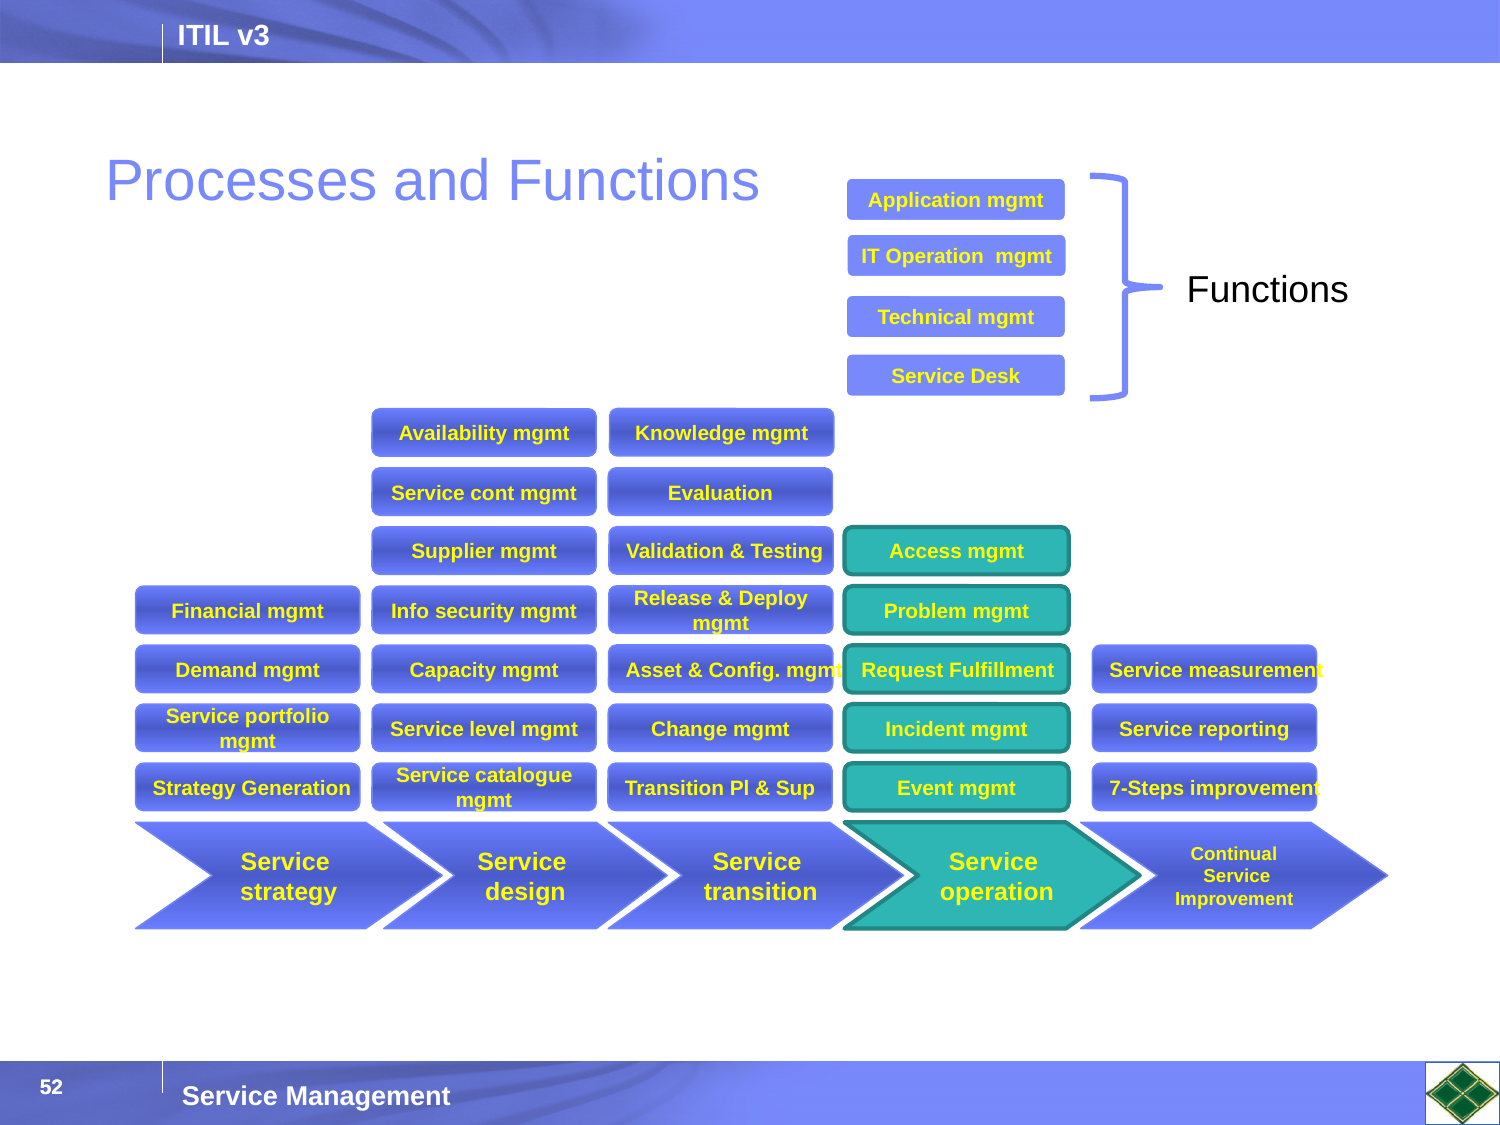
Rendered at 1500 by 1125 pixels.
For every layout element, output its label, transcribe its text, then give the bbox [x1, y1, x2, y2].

text_box Incident mgmt [844, 704, 1069, 752]
text_box Access mgmt [844, 526, 1069, 575]
text_box Problem mgmt [844, 586, 1069, 634]
text_box Technical mgmt [843, 292, 1068, 341]
text_box Service reporting [1092, 704, 1317, 752]
text_box Service design [383, 822, 668, 929]
text_box Change mgmt [608, 704, 833, 752]
picture [0, 0, 1500, 63]
text_box Knowledge mgmt [609, 408, 834, 456]
text_box Service level mgmt [371, 704, 597, 752]
text_box <číslo> [25, 1066, 191, 1119]
picture [1426, 1063, 1499, 1124]
text_box Service strategy [135, 822, 443, 929]
text_box Capacity mgmt [371, 645, 597, 693]
text_box Service measurement [1092, 645, 1317, 693]
text_box Demand mgmt [135, 645, 360, 693]
text_box Availability mgmt [371, 408, 597, 457]
text_box Service cont mgmt [371, 467, 597, 516]
text_box Continual Service Improvement [1080, 822, 1388, 929]
picture [0, 1061, 1500, 1125]
text_box 7-Steps improvement [1092, 763, 1317, 811]
text_box Processes and Functions [90, 121, 1443, 221]
text_box Evaluation [608, 467, 833, 516]
text_box Service operation [844, 822, 1140, 929]
text_box IT Operation mgmt [844, 231, 1069, 280]
text_box Service transition [608, 822, 904, 929]
text_box Validation & Testing [608, 526, 834, 575]
text_box Request Fulfillment [844, 645, 1069, 693]
text_box Release & Deploy mgmt [608, 585, 833, 634]
text_box Service catalogue mgmt [371, 763, 597, 811]
text_box Info security mgmt [371, 586, 597, 634]
text_box Event mgmt [844, 763, 1069, 811]
text_box Functions [1171, 257, 1383, 318]
text_box Service portfolio mgmt [135, 704, 360, 752]
text_box Asset & Config. mgmt [608, 644, 833, 693]
text_box Supplier mgmt [371, 526, 597, 575]
text_box Service Desk [843, 351, 1068, 399]
text_box Transition Pl & Sup [607, 763, 833, 811]
text_box Financial mgmt [135, 586, 360, 634]
text_box Strategy Generation [135, 763, 360, 811]
